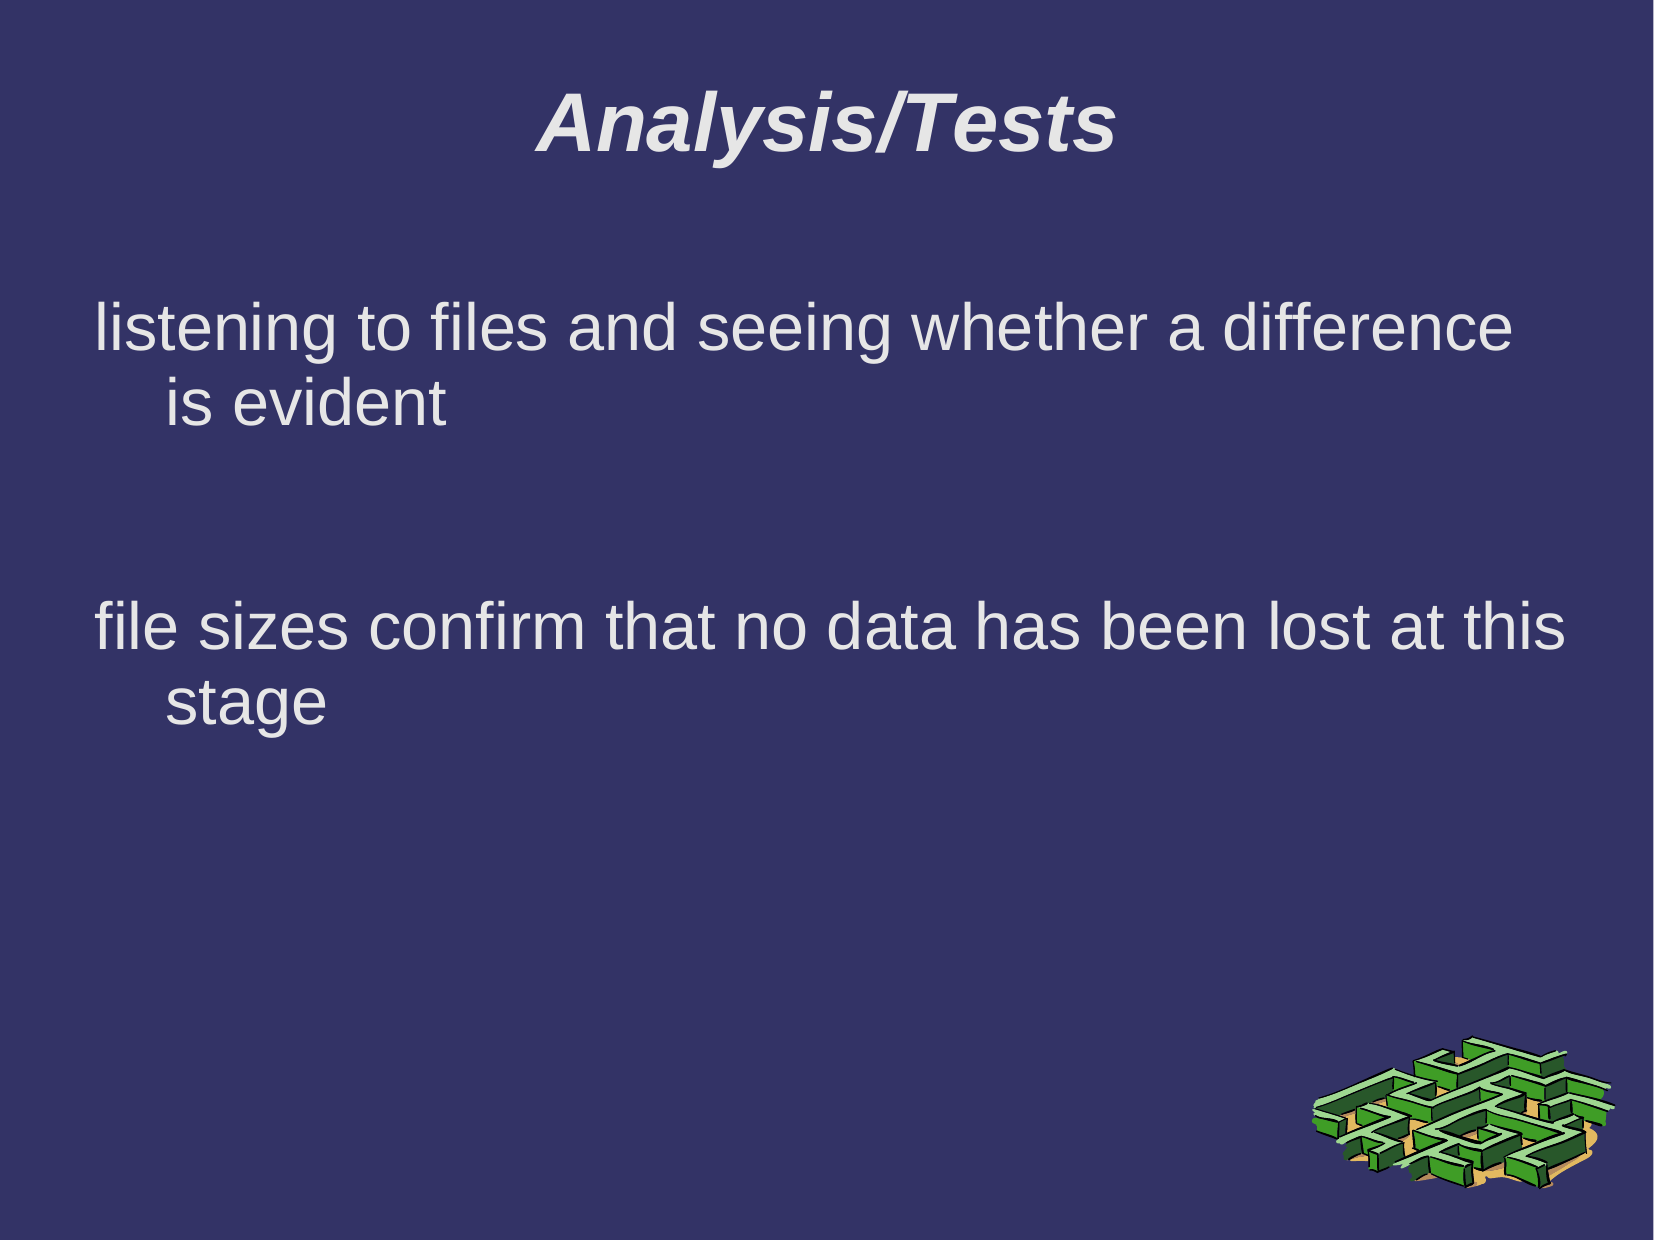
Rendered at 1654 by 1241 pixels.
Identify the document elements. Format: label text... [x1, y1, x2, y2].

title Analysis/Tests [121, 19, 1534, 227]
list listening to files and seeing whether a difference is evident file sizes confirm that no data has been lost at this stage [82, 290, 1571, 1109]
